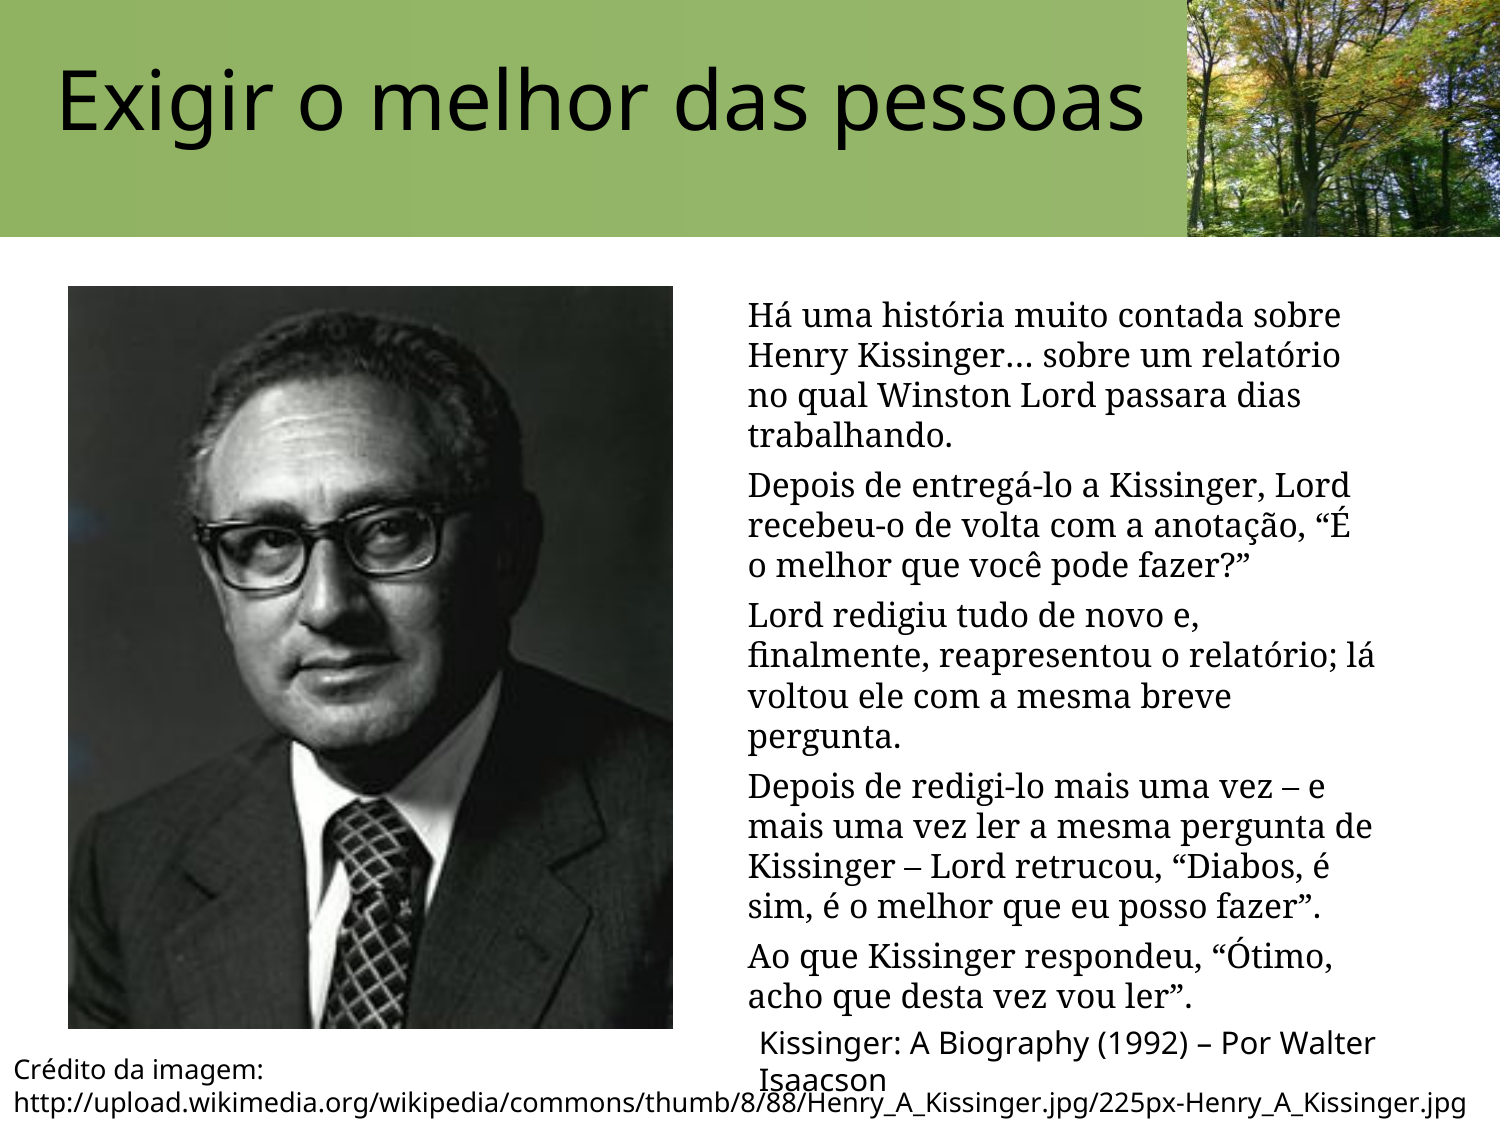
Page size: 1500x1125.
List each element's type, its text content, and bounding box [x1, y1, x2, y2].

picture [68, 286, 673, 1029]
list Há uma história muito contada sobre Henry Kissinger… sobre um relatório no qual Winston Lord passara dias trabalhando. Depois de entregá-lo a Kissinger, Lord recebeu-o de volta com a anotação, “É o melhor que você pode fazer?” Lord redigiu tudo de novo e, finalmente, reapresentou o relatório; lá voltou ele com a mesma breve pergunta. Depois de redigi-lo mais uma vez – e mais uma vez ler a mesma pergunta de Kissinger – Lord retrucou, “Diabos, é sim, é o melhor que eu posso fazer”. Ao que Kissinger respondeu, “Ótimo, acho que desta vez vou ler”. [732, 286, 1392, 1029]
title Exigir o melhor das pessoas [41, 21, 1164, 173]
text_box Crédito da imagem: http://upload.wikimedia.org/wikipedia/commons/thumb/8/88/Henry_A_Kissinger.jpg/225px-Henry_A_Kissinger.jpg [0, 1045, 1350, 1125]
text_box Kissinger: A Biography (1992) – Por Walter Isaacson [744, 1015, 1500, 1069]
picture [1187, 0, 1500, 237]
